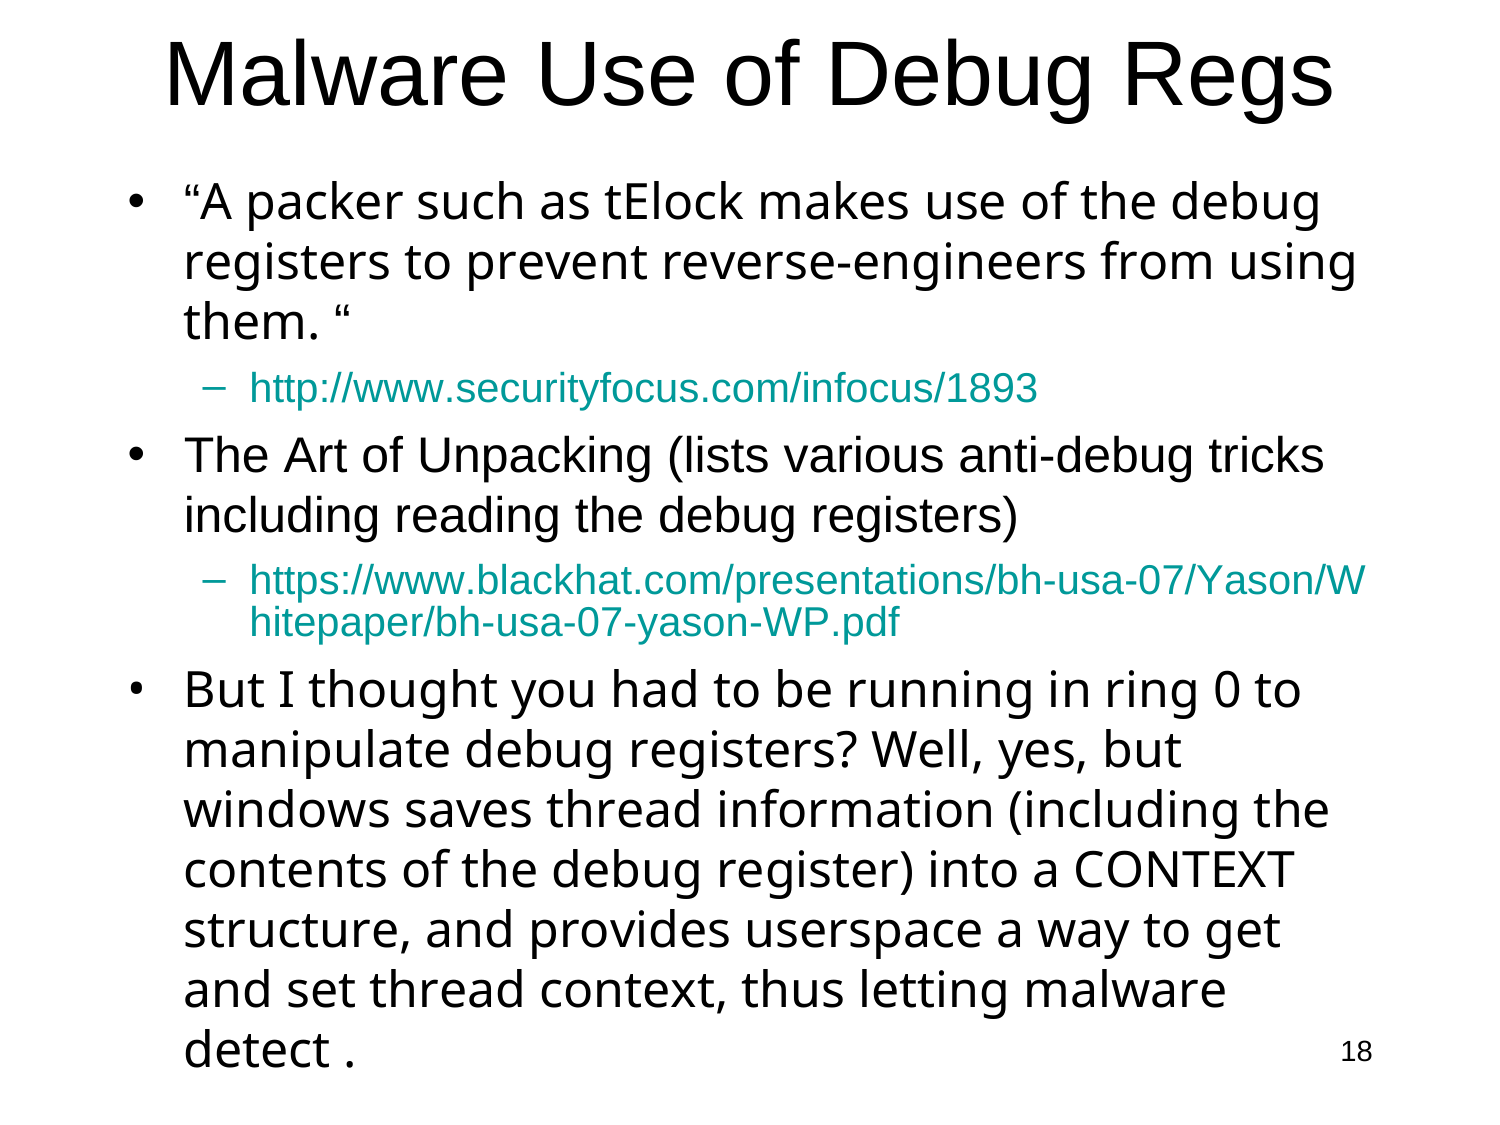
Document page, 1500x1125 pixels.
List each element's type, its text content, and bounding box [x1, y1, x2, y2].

title Malware Use of Debug Regs [112, 0, 1388, 162]
list “A packer such as tElock makes use of the debug registers to prevent reverse-engineers from using them. “ http://www.securityfocus.com/infocus/1893 The Art of Unpacking (lists various anti-debug tricks including reading the debug registers) https://www.blackhat.com/presentations/bh-usa-07/Yason/Whitepaper/bh-usa-07-yason-WP.pdf But I thought you had to be running in ring 0 to manipulate debug registers? Well, yes, but windows saves thread information (including the contents of the debug register) into a CONTEXT structure, and provides userspace a way to get and set thread context, thus letting malware detect . [112, 162, 1388, 1044]
text_box <number> [1074, 1044, 1388, 1101]
